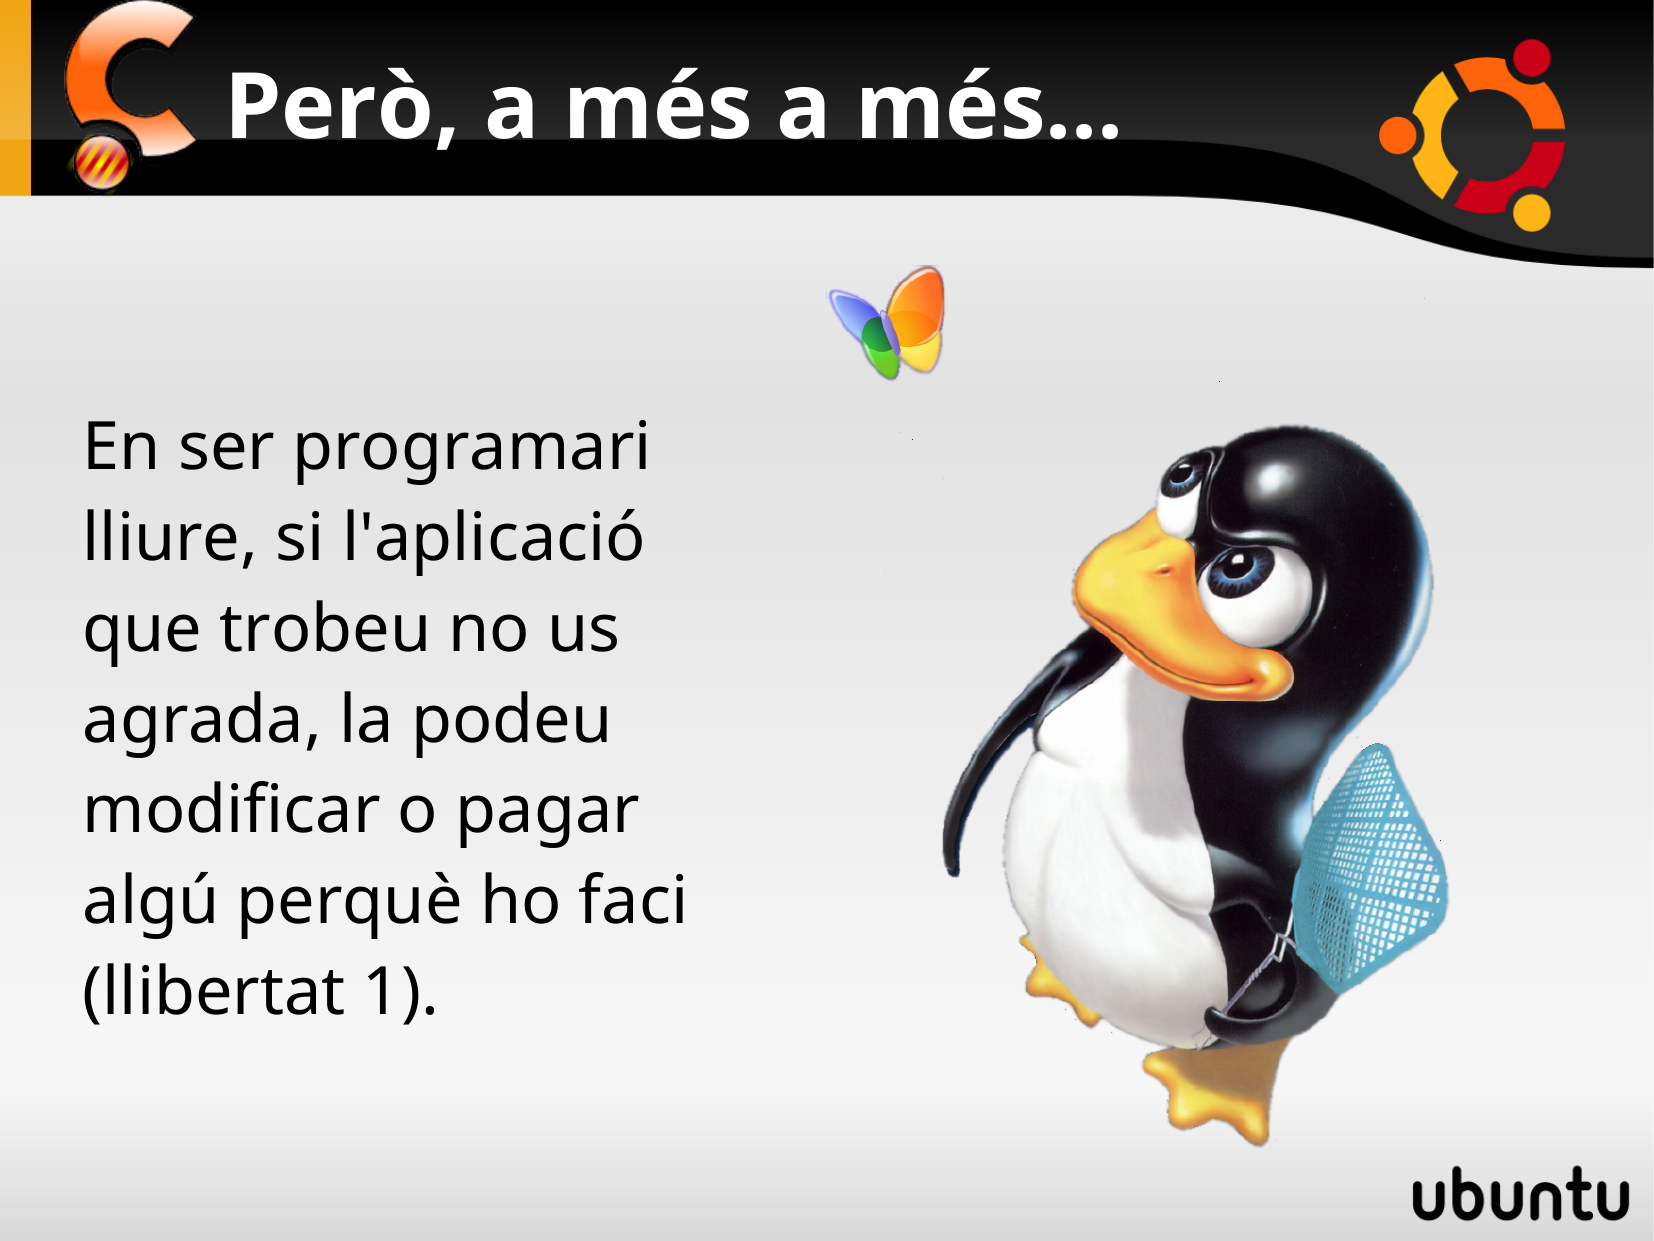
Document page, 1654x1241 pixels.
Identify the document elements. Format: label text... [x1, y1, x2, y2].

picture [0, 0, 1654, 1241]
title Però, a més a més... [76, 0, 1565, 208]
subtitle En ser programari lliure, si l'aplicació que trobeu no us agrada, la podeu modificar o pagar algú perquè ho faci (llibertat 1). [82, 251, 709, 1182]
